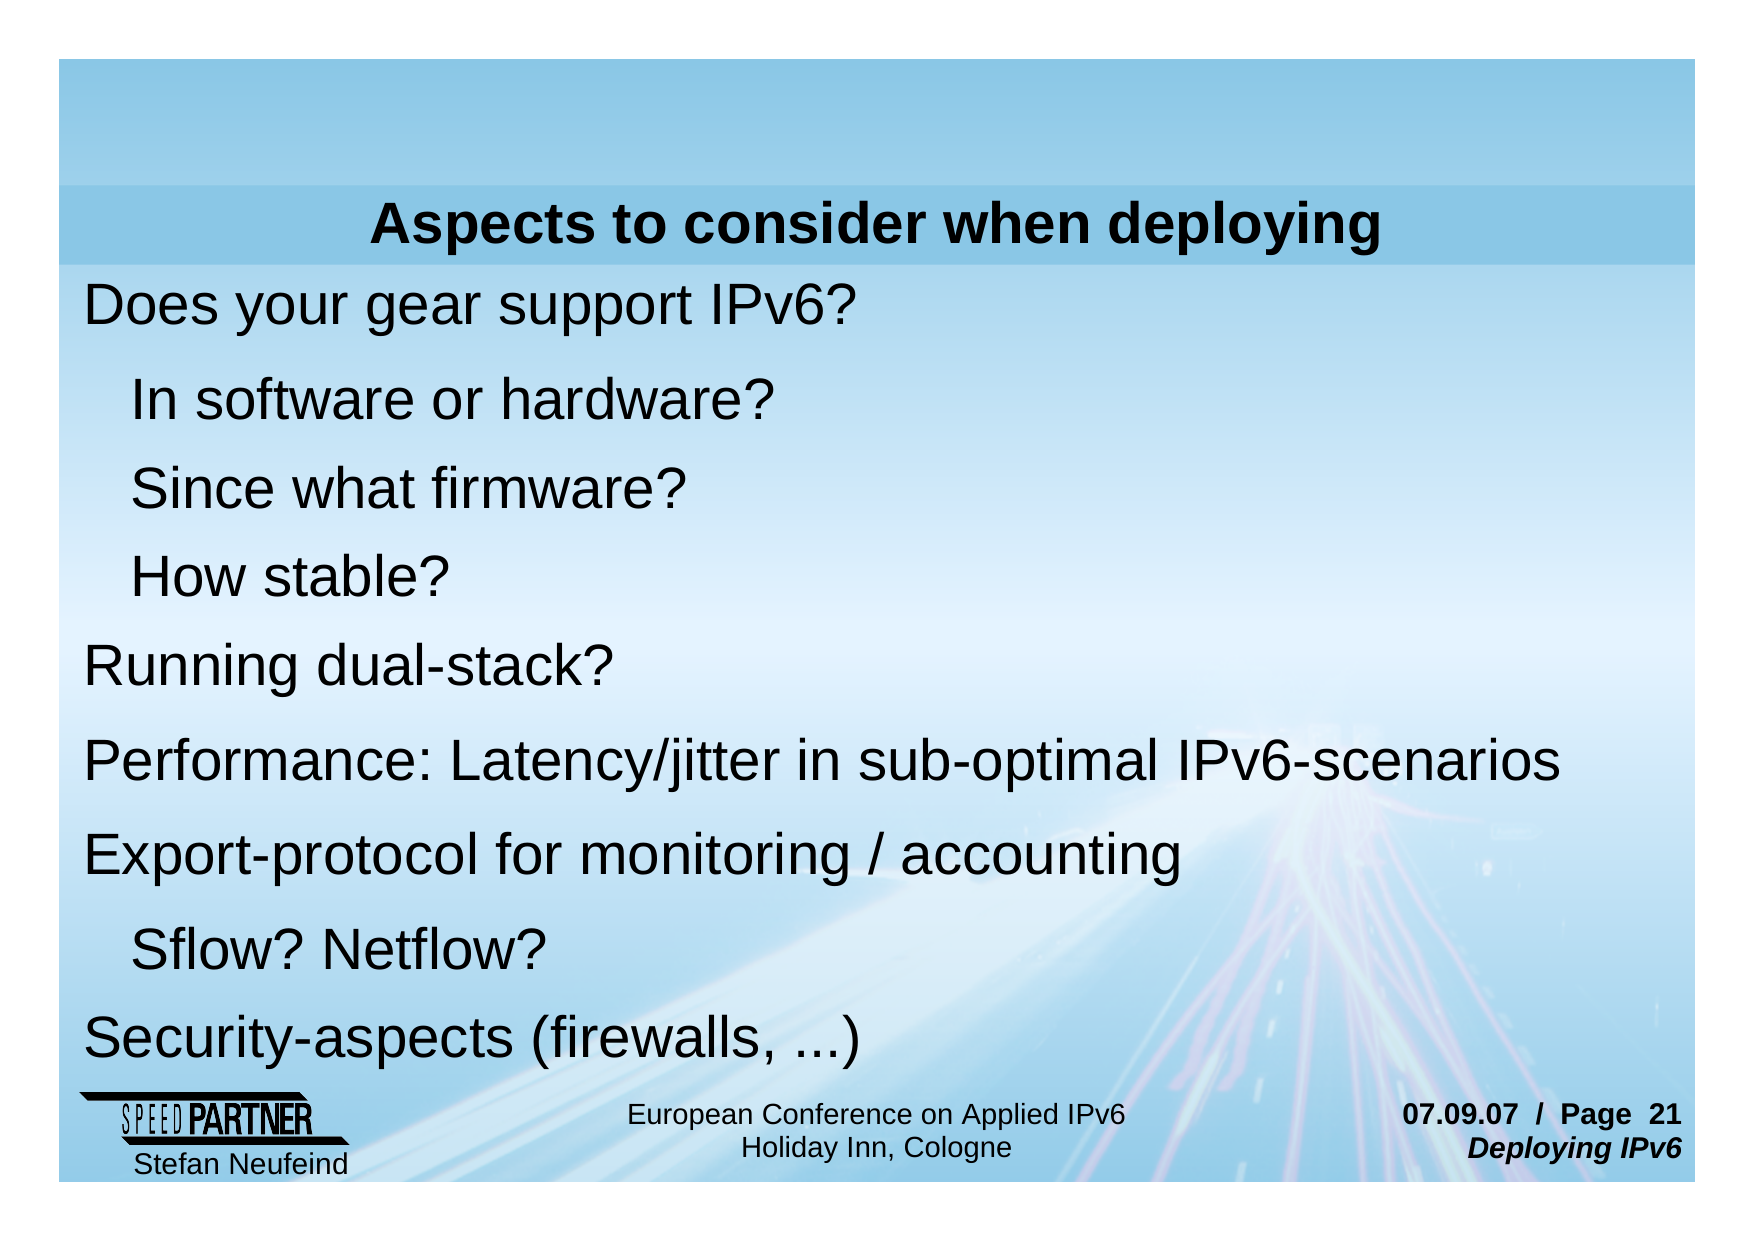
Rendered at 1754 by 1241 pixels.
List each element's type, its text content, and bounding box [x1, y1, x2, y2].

list Does your gear support IPv6? In software or hardware? Since what firmware? How stable? Running dual-stack? Performance: Latency/jitter in sub-optimal IPv6-scenarios Export-protocol for monitoring / accounting Sflow? Netflow? Security-aspects (firewalls, ...) [71, 272, 1695, 1068]
title Aspects to consider when deploying [59, 190, 1695, 257]
picture [59, 265, 1695, 1182]
picture [59, 59, 1695, 185]
